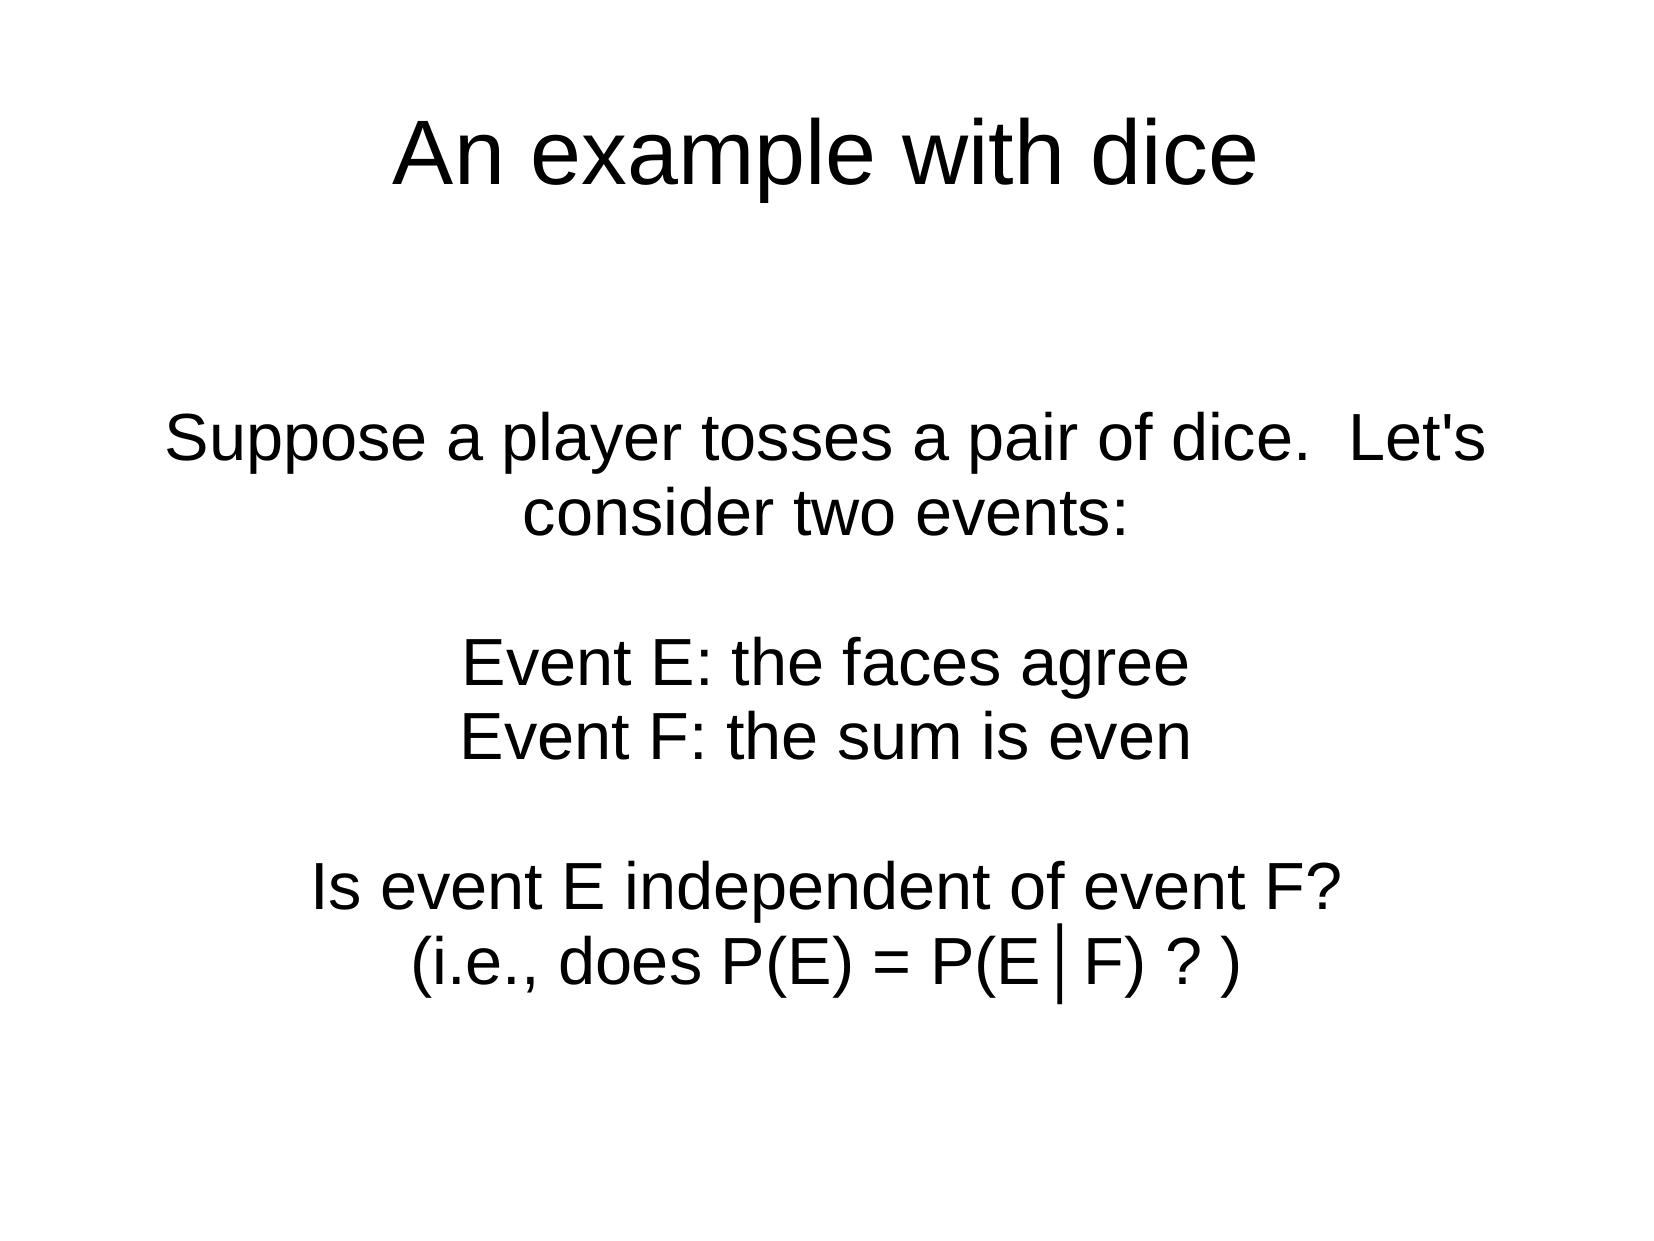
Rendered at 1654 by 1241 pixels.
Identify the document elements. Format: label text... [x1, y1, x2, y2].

subtitle Suppose a player tosses a pair of dice. Let's consider two events: Event E: the faces agree Event F: the sum is even Is event E independent of event F? (i.e., does P(E) = P(E│F) ? ) [82, 297, 1571, 1102]
title An example with dice [82, 56, 1571, 250]
